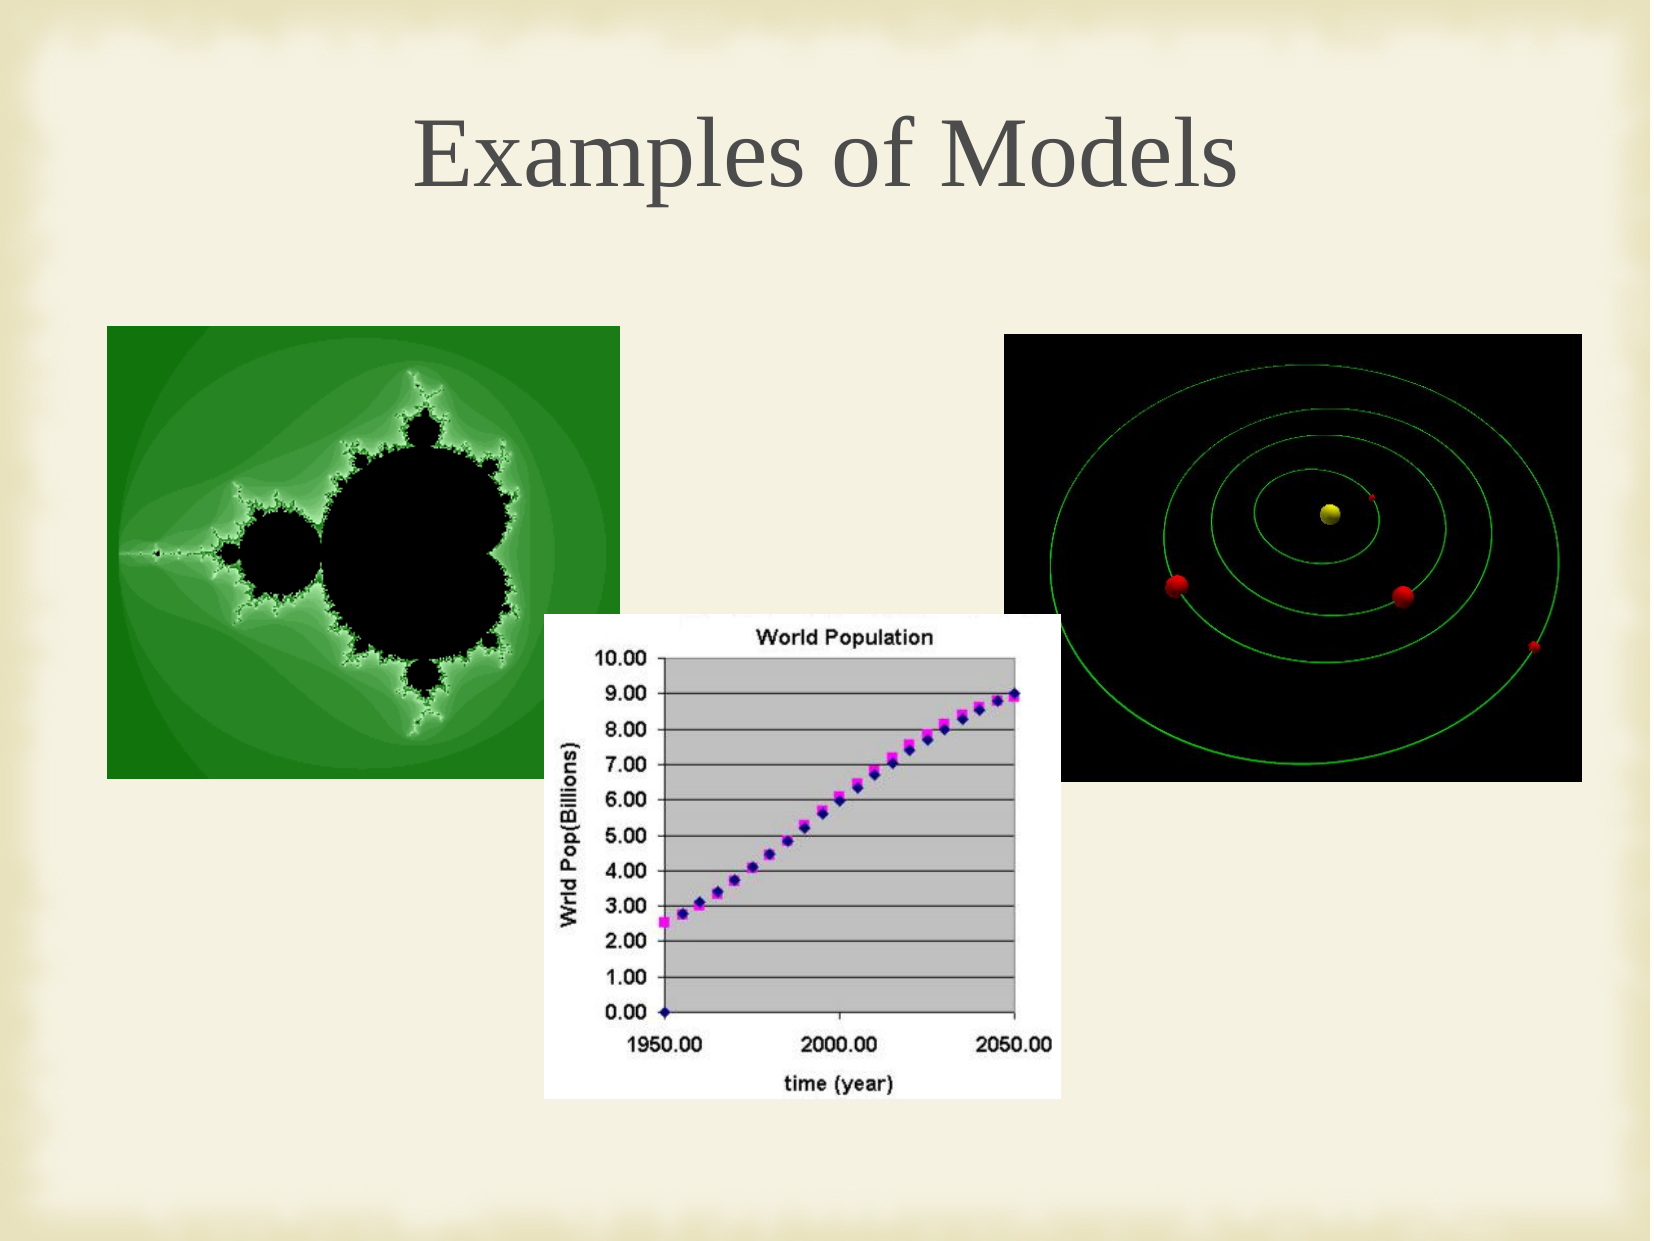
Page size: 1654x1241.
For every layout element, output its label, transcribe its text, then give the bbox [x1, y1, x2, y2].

list [82, 290, 1571, 1109]
title Examples of Models [82, 49, 1571, 257]
picture [0, 0, 1651, 1241]
